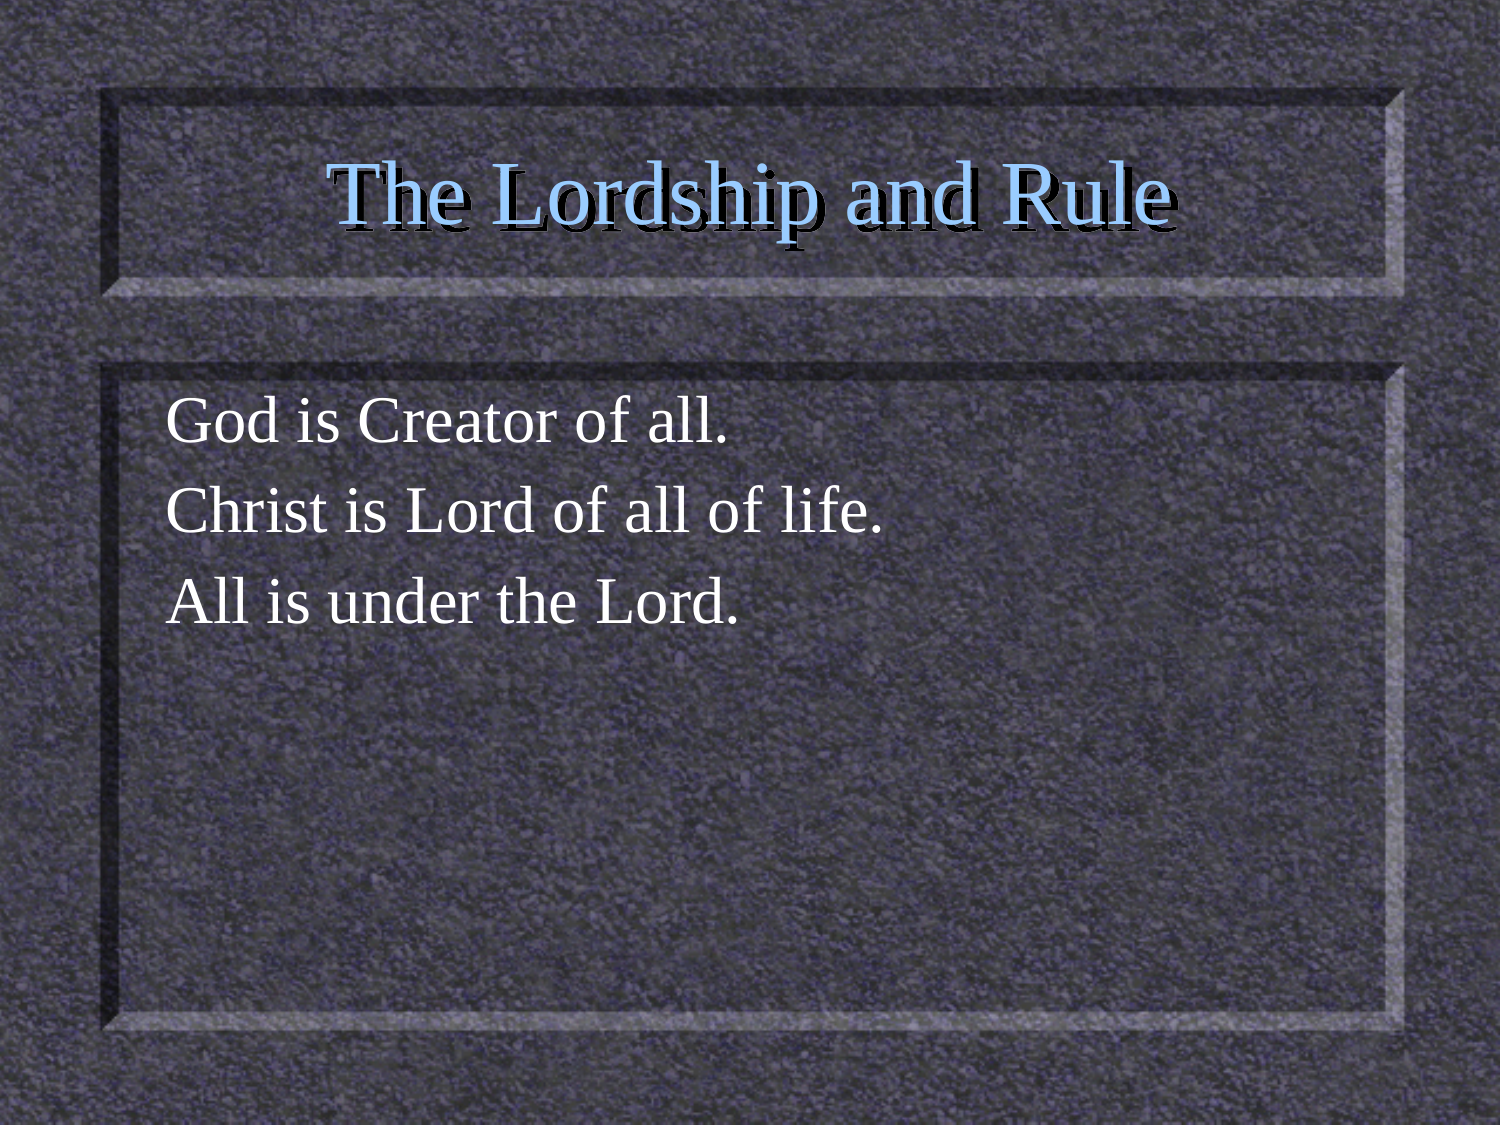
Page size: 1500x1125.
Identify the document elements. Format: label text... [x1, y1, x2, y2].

list God is Creator of all. Christ is Lord of all of life. All is under the Lord. [149, 374, 1375, 1000]
picture [0, 0, 1500, 1125]
title The Lordship and Rule [150, 135, 1351, 253]
